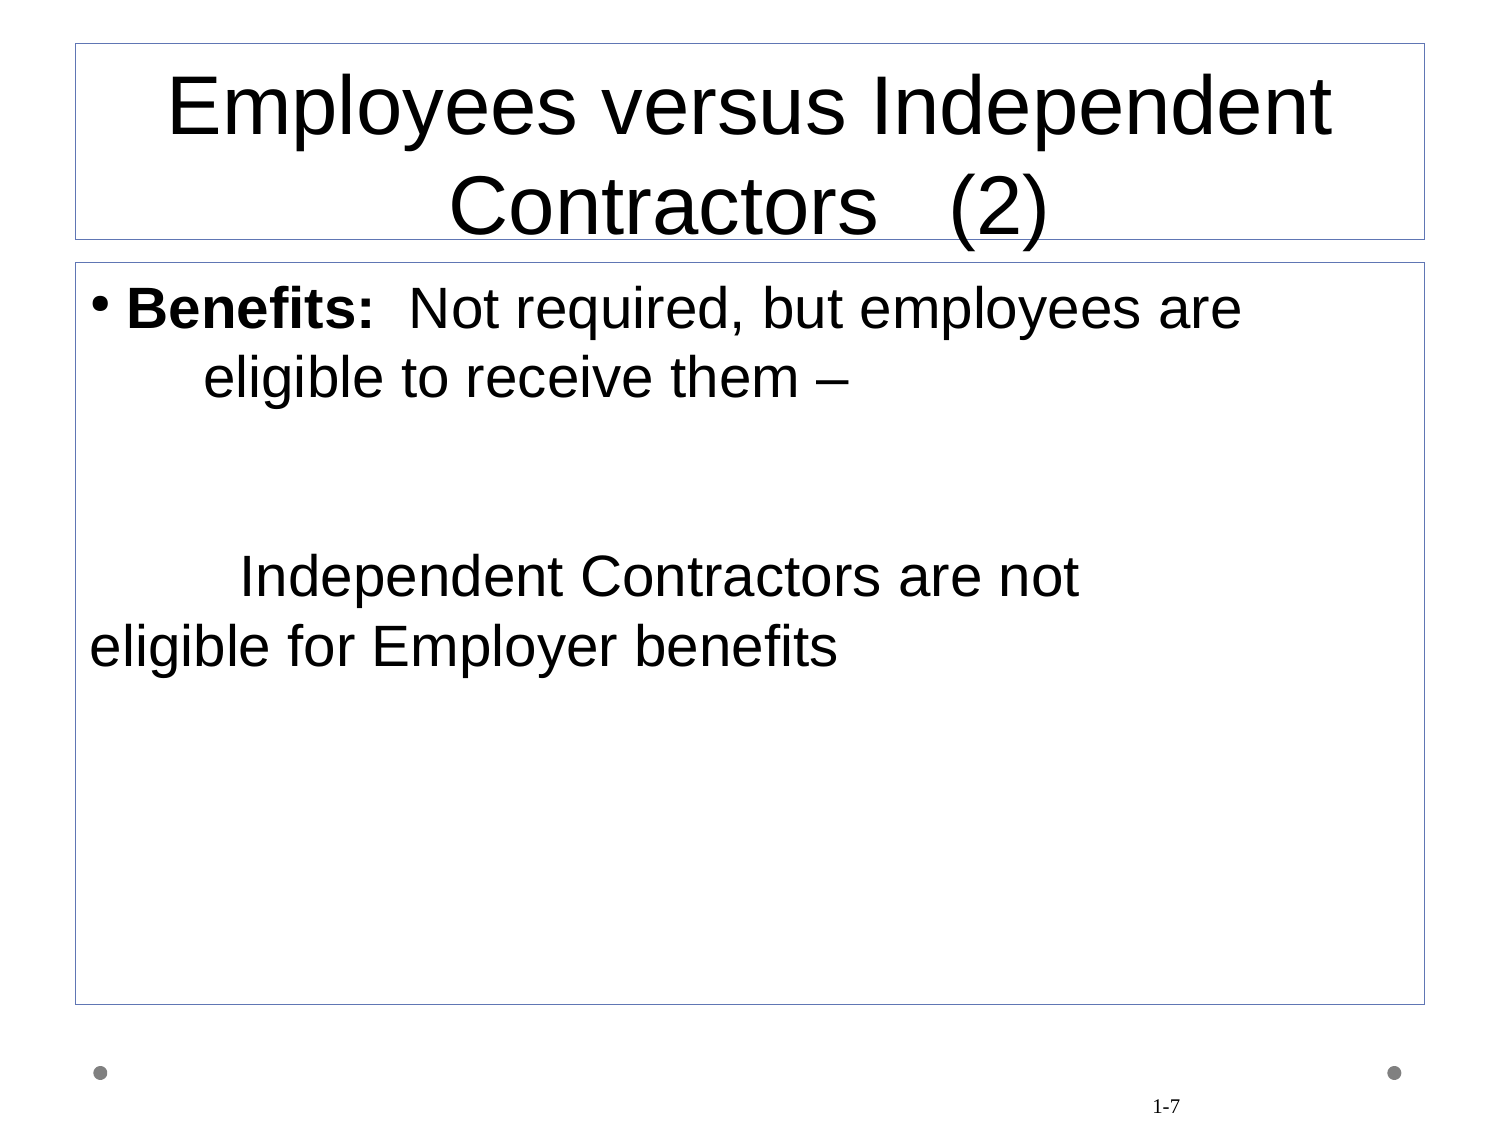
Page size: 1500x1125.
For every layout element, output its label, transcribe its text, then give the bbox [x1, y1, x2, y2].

title Employees versus Independent Contractors (2) [75, 43, 1425, 240]
list Benefits: Not required, but employees are eligible to receive them – Independent Contractors are not eligible for Employer benefits [75, 262, 1425, 1005]
